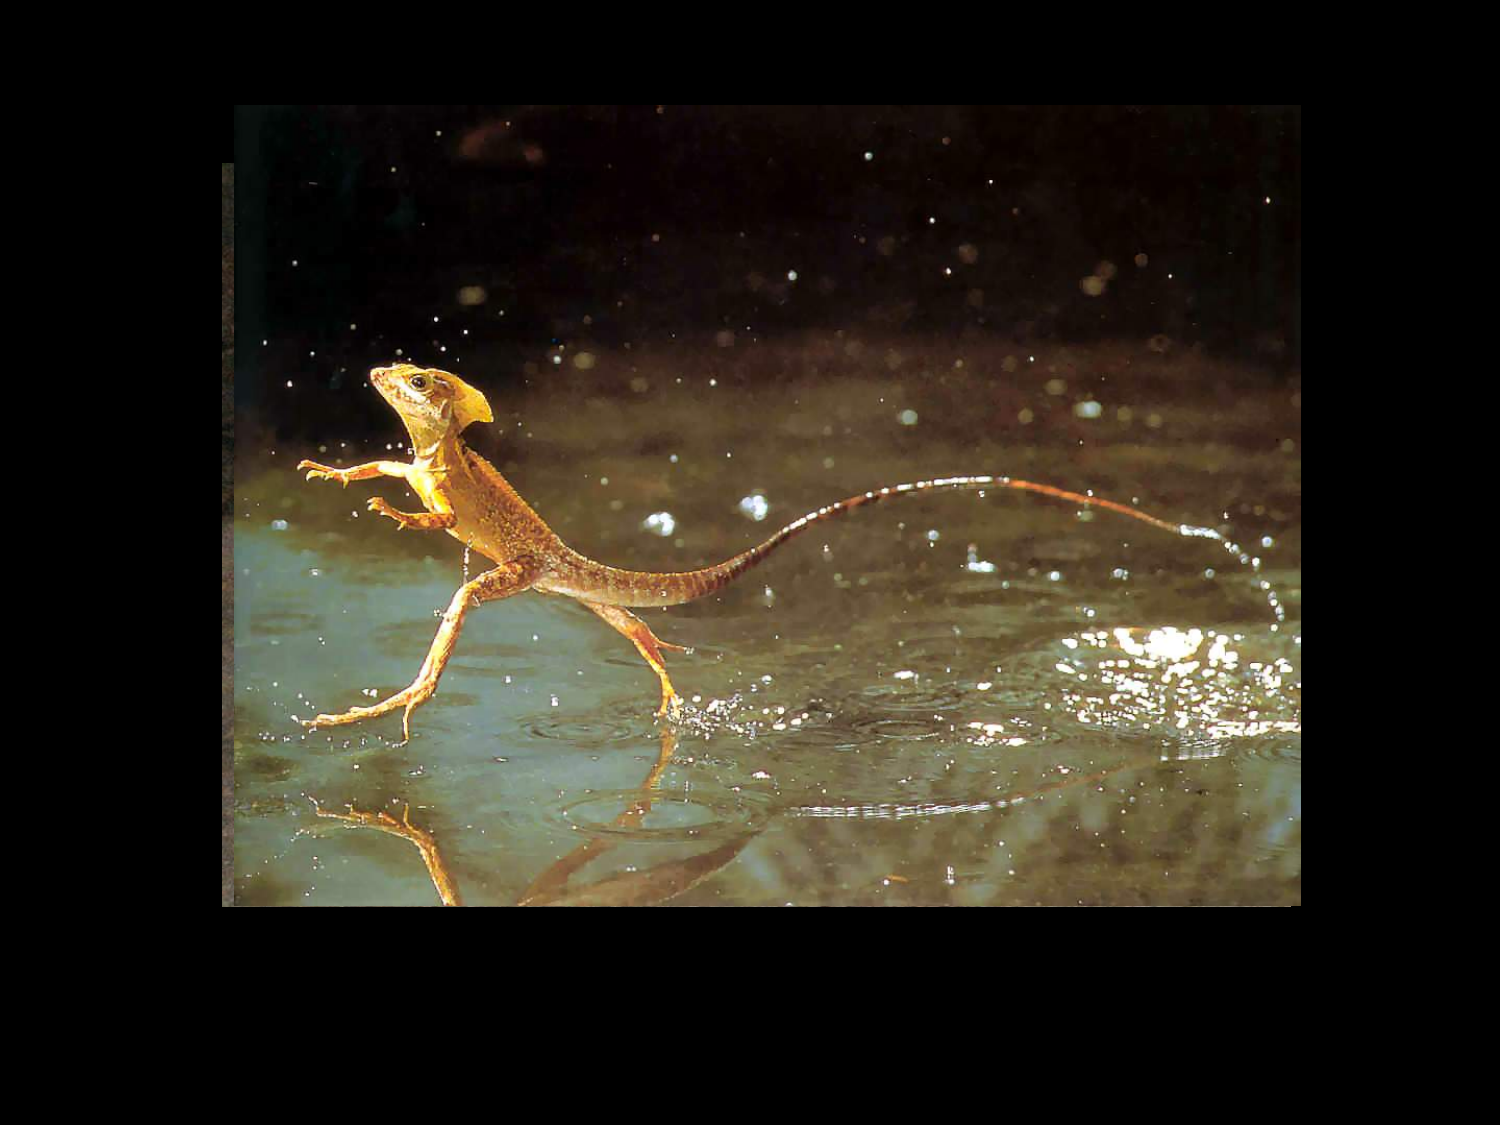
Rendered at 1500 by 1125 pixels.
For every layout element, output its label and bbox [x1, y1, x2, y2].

picture [222, 105, 1301, 907]
